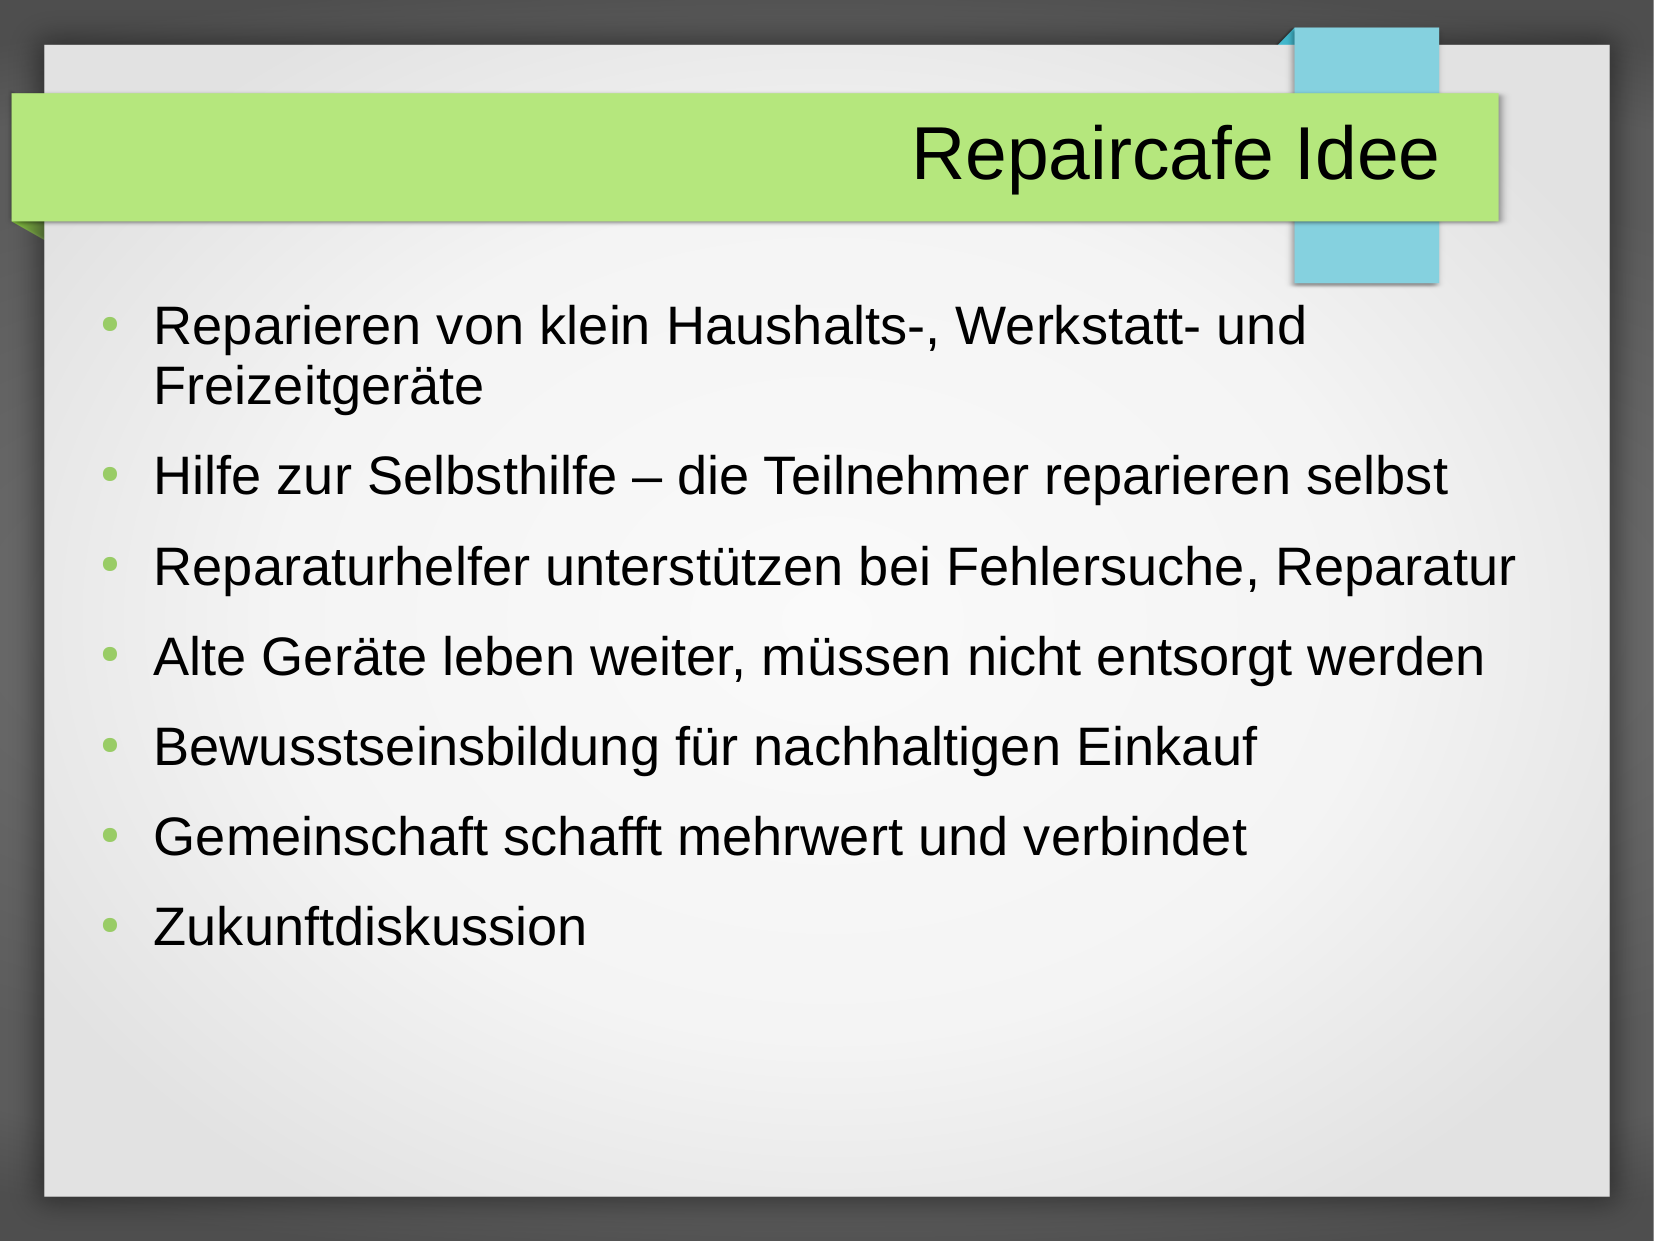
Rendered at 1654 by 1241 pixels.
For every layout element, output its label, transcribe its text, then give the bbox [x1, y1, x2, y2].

title Repaircafe Idee [259, 94, 1441, 213]
picture [0, 0, 1654, 1241]
list Reparieren von klein Haushalts-, Werkstatt- und Freizeitgeräte Hilfe zur Selbsthilfe – die Teilnehmer reparieren selbst Reparaturhelfer unterstützen bei Fehlersuche, Reparatur Alte Geräte leben weiter, müssen nicht entsorgt werden Bewusstseinsbildung für nachhaltigen Einkauf Gemeinschaft schafft mehrwert und verbindet Zukunftdiskussion [82, 295, 1571, 1015]
